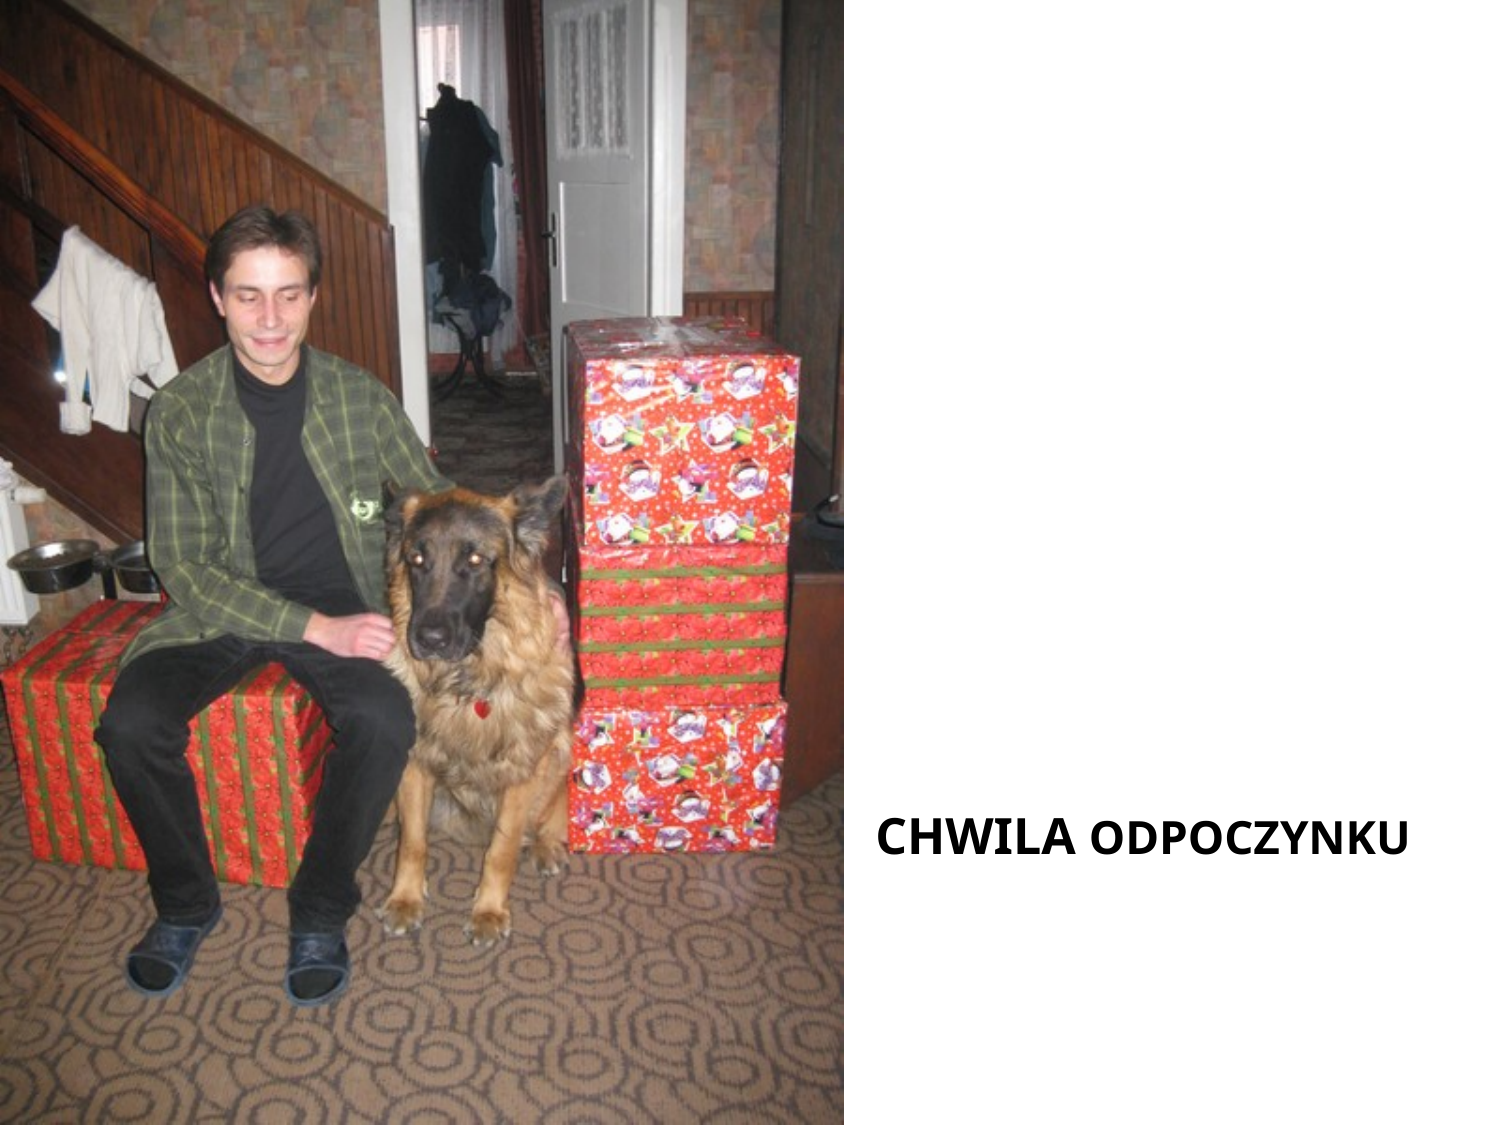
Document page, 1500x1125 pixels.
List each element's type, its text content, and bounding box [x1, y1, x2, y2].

text_box CHWILA ODPOCZYNKU [860, 796, 1500, 873]
picture [0, 0, 844, 1125]
